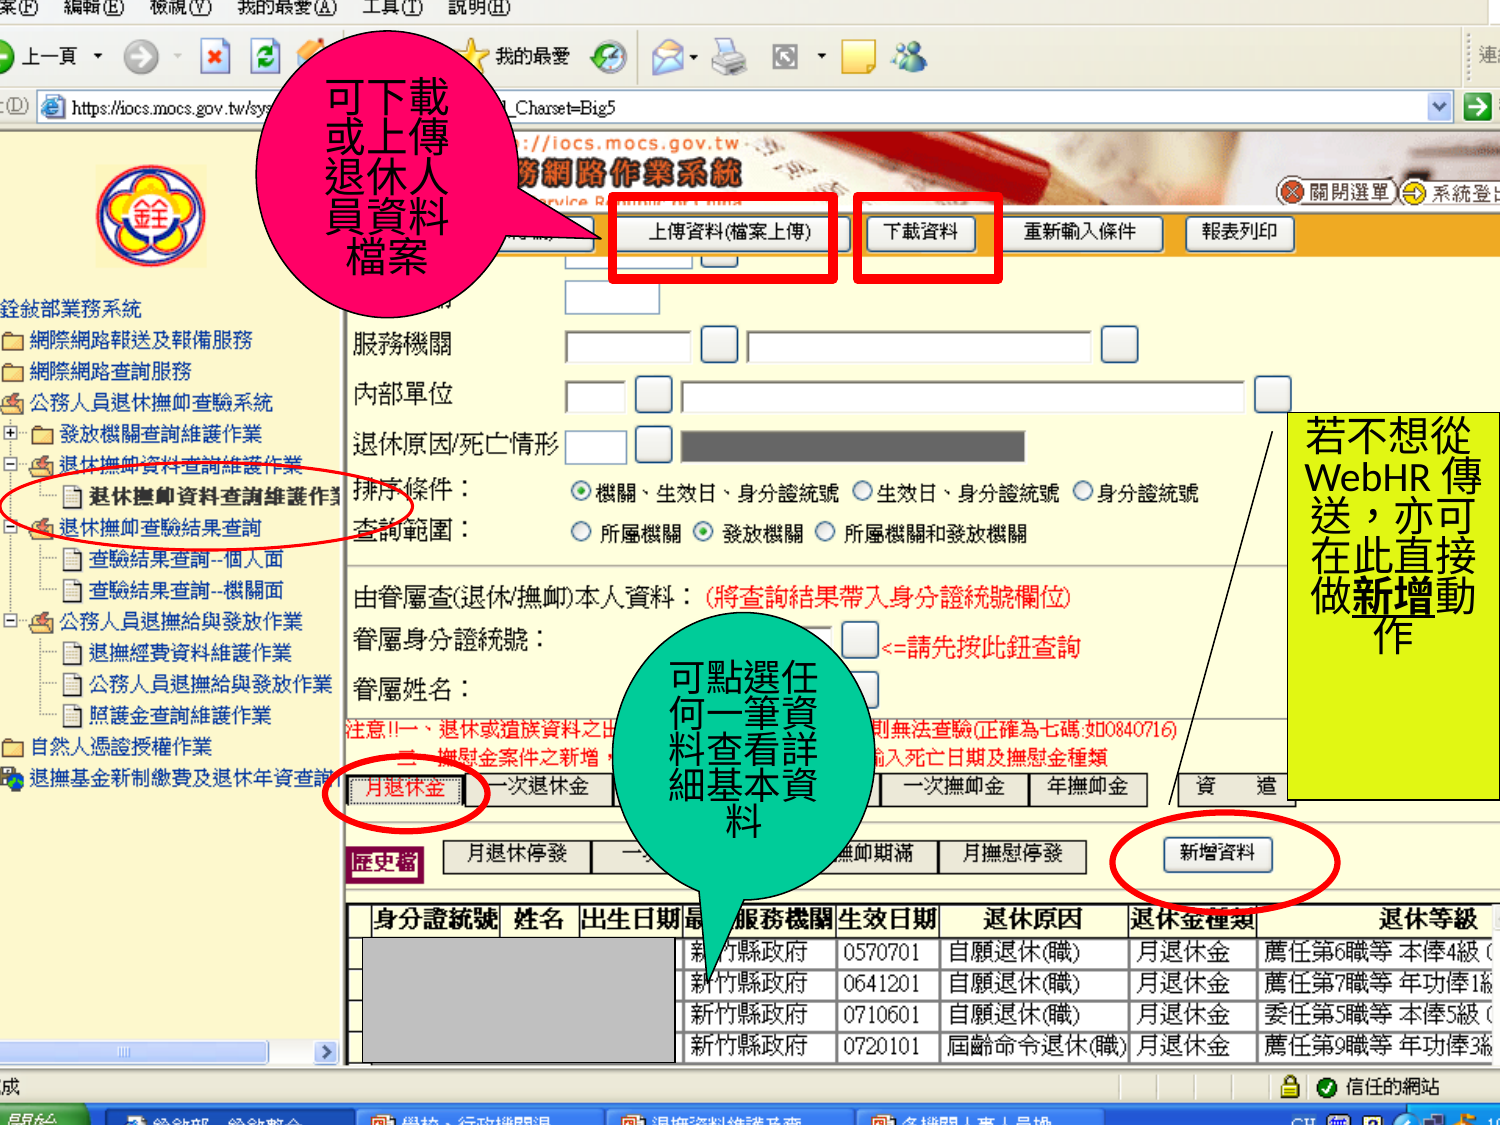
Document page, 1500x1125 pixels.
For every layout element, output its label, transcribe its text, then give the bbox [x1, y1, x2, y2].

text_box [362, 937, 675, 1063]
picture [0, 0, 1500, 1125]
text_box 可點選任何一筆資料查看詳細基本資料 [612, 612, 875, 984]
text_box 若不想從WebHR傳送，亦可在此直接做新增動作 [1288, 413, 1500, 800]
picture [2, 465, 410, 548]
text_box 可下載或上傳退休人員資料檔案 [256, 30, 602, 318]
